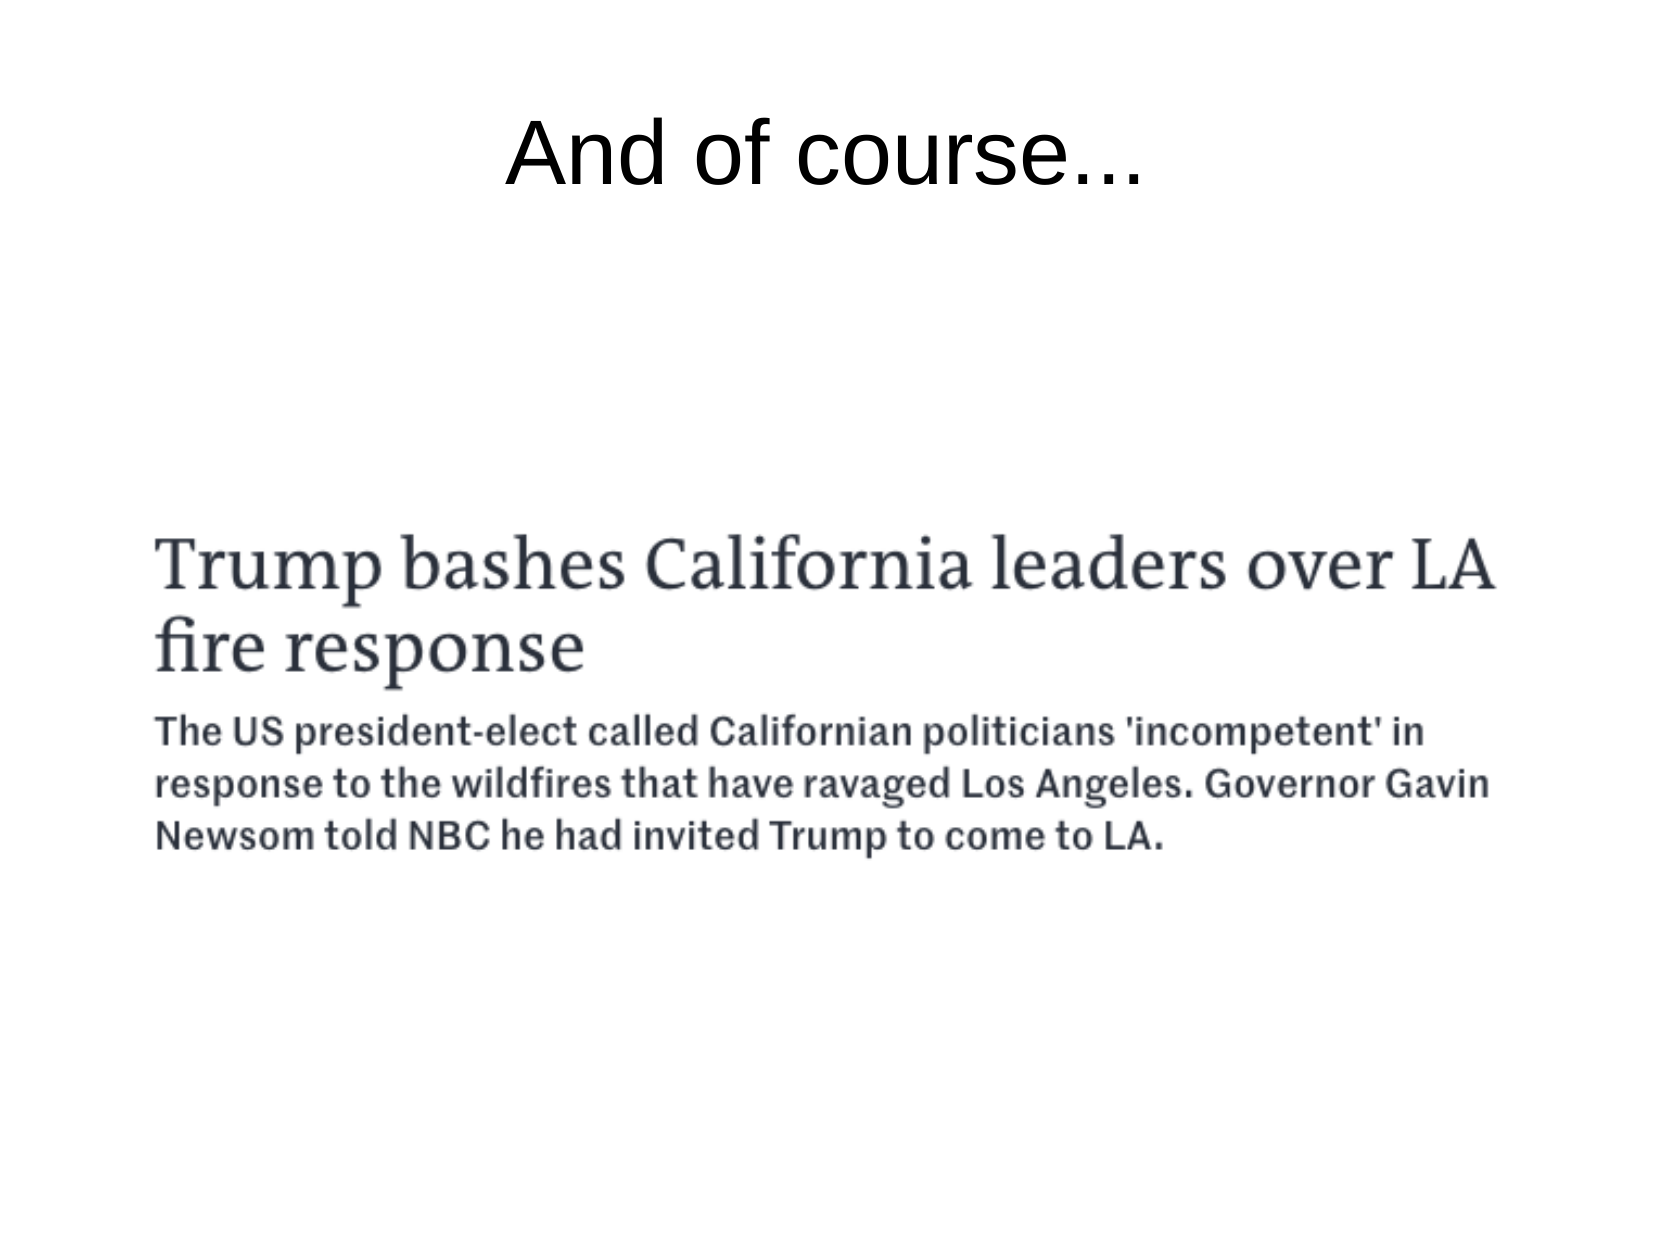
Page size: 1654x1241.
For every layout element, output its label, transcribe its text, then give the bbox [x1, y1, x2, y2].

picture [82, 498, 1571, 901]
title And of course... [82, 49, 1571, 257]
